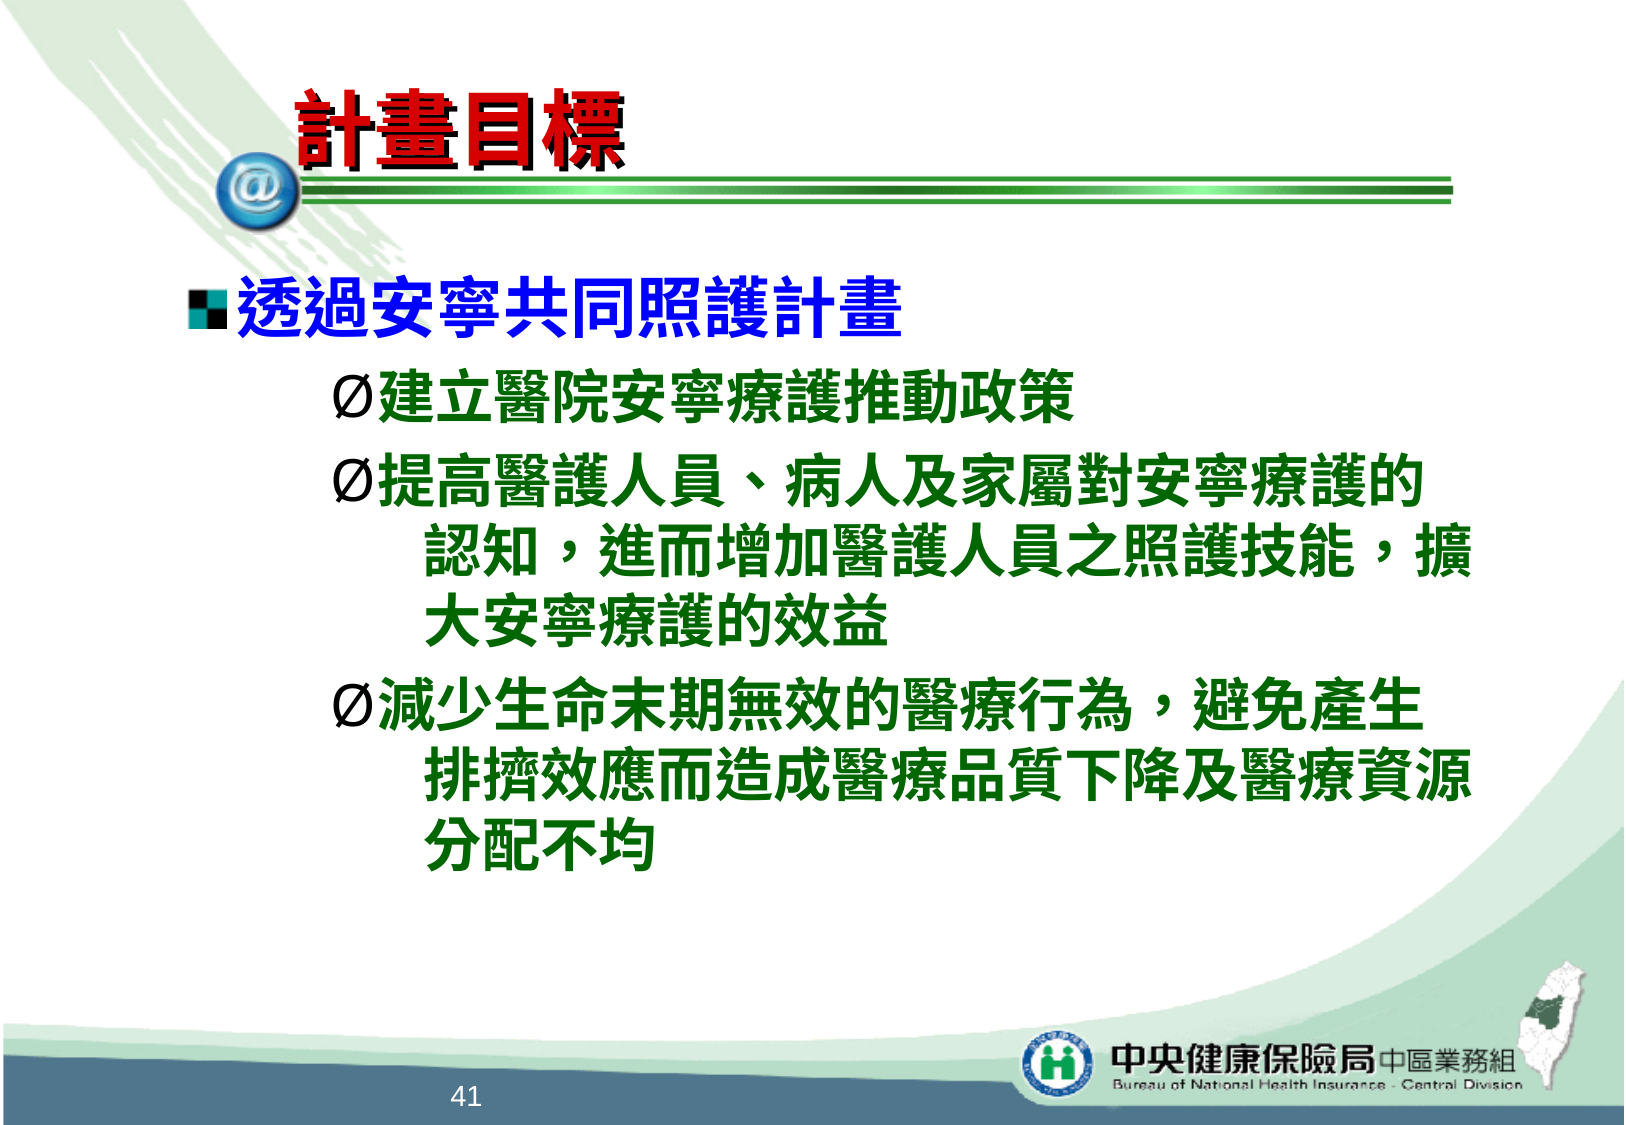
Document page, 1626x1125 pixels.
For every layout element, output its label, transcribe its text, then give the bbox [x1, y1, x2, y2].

text_box [435, 1065, 815, 1125]
title 計畫目標 [275, 32, 1625, 221]
list 透過安寧共同照護計畫 建立醫院安寧療護推動政策 提高醫護人員、病人及家屬對安寧療護的認知，進而增加醫護人員之照護技能，擴大安寧療護的效益 減少生命末期無效的醫療行為，避免產生排擠效應而造成醫療品質下降及醫療資源分配不均 [165, 257, 1499, 997]
